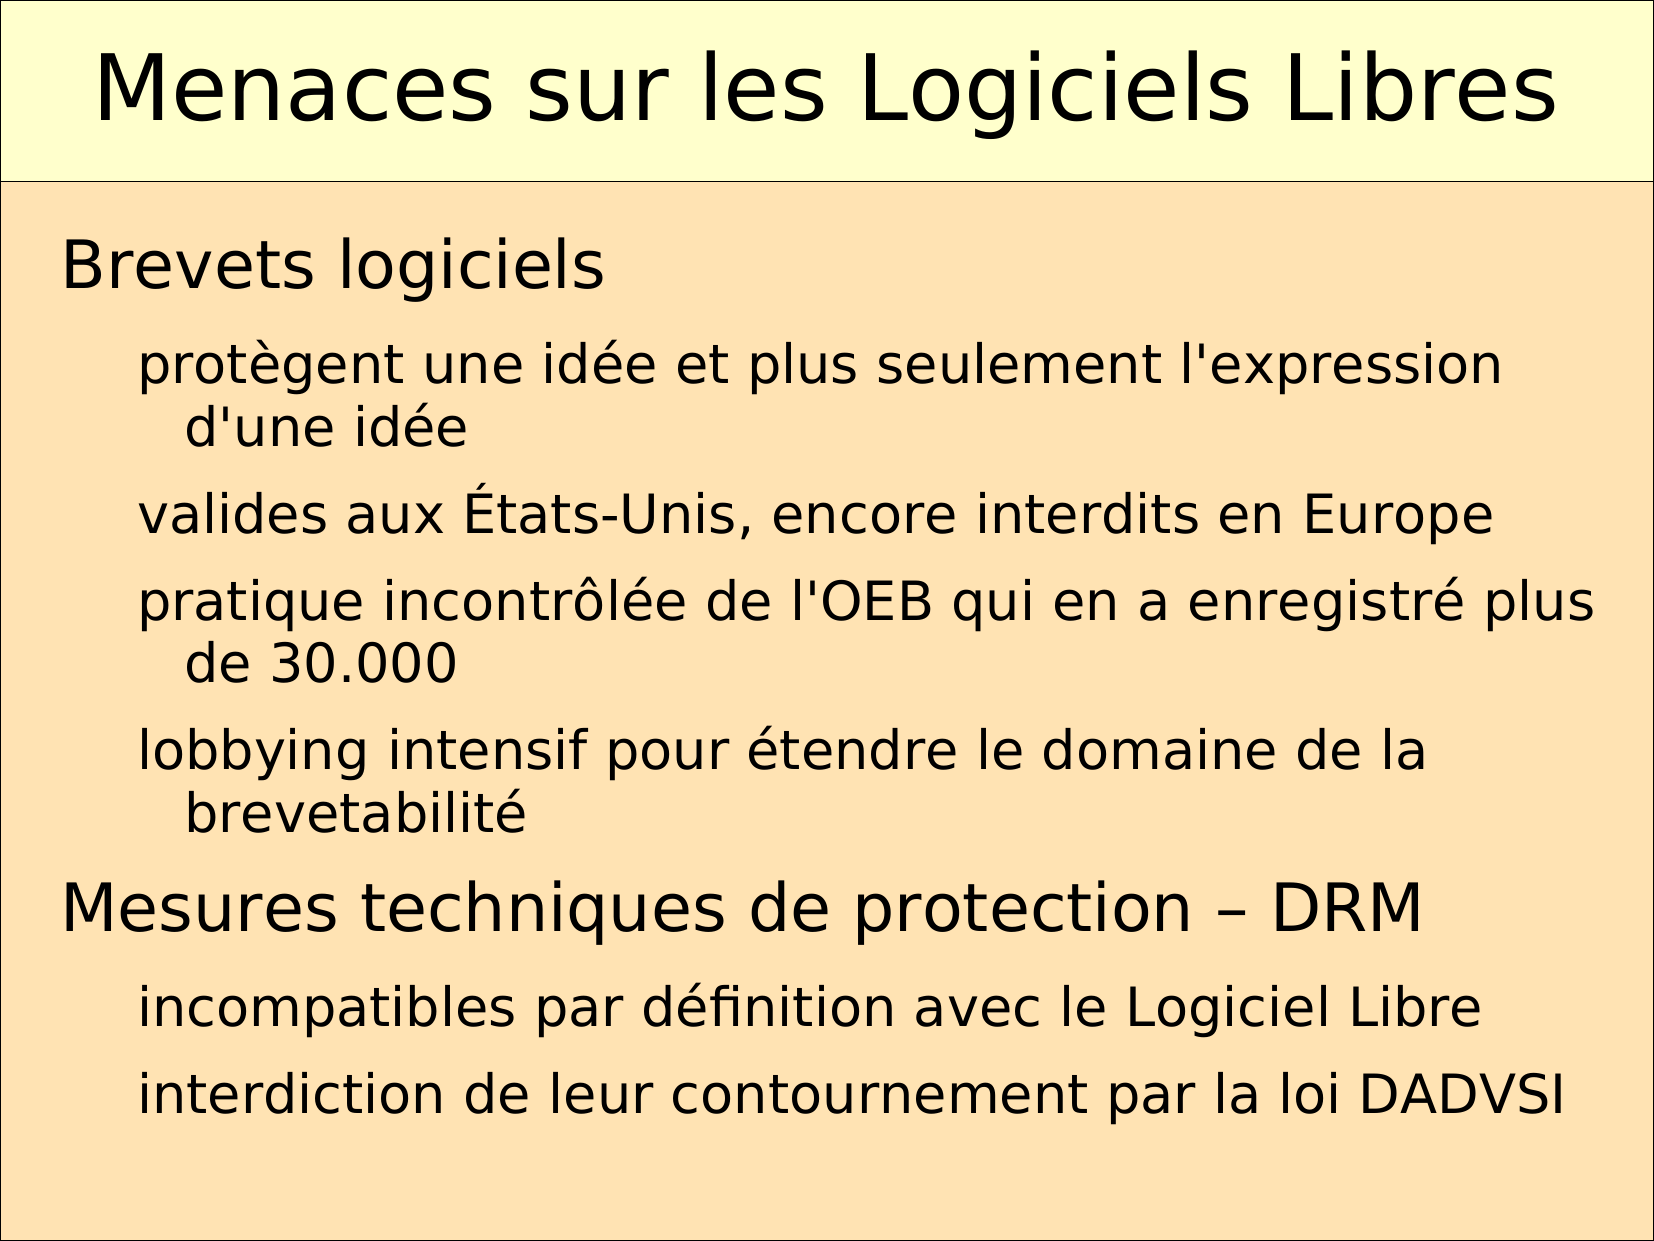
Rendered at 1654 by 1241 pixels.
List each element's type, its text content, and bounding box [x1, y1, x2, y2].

list Brevets logiciels protègent une idée et plus seulement l'expression d'une idée valides aux États-Unis, encore interdits en Europe pratique incontrôlée de l'OEB qui en a enregistré plus de 30.000 lobbying intensif pour étendre le domaine de la brevetabilité Mesures techniques de protection – DRM incompatibles par définition avec le Logiciel Libre interdiction de leur contournement par la loi DADVSI [42, 226, 1607, 1189]
title Menaces sur les Logiciels Libres [0, 7, 1654, 169]
